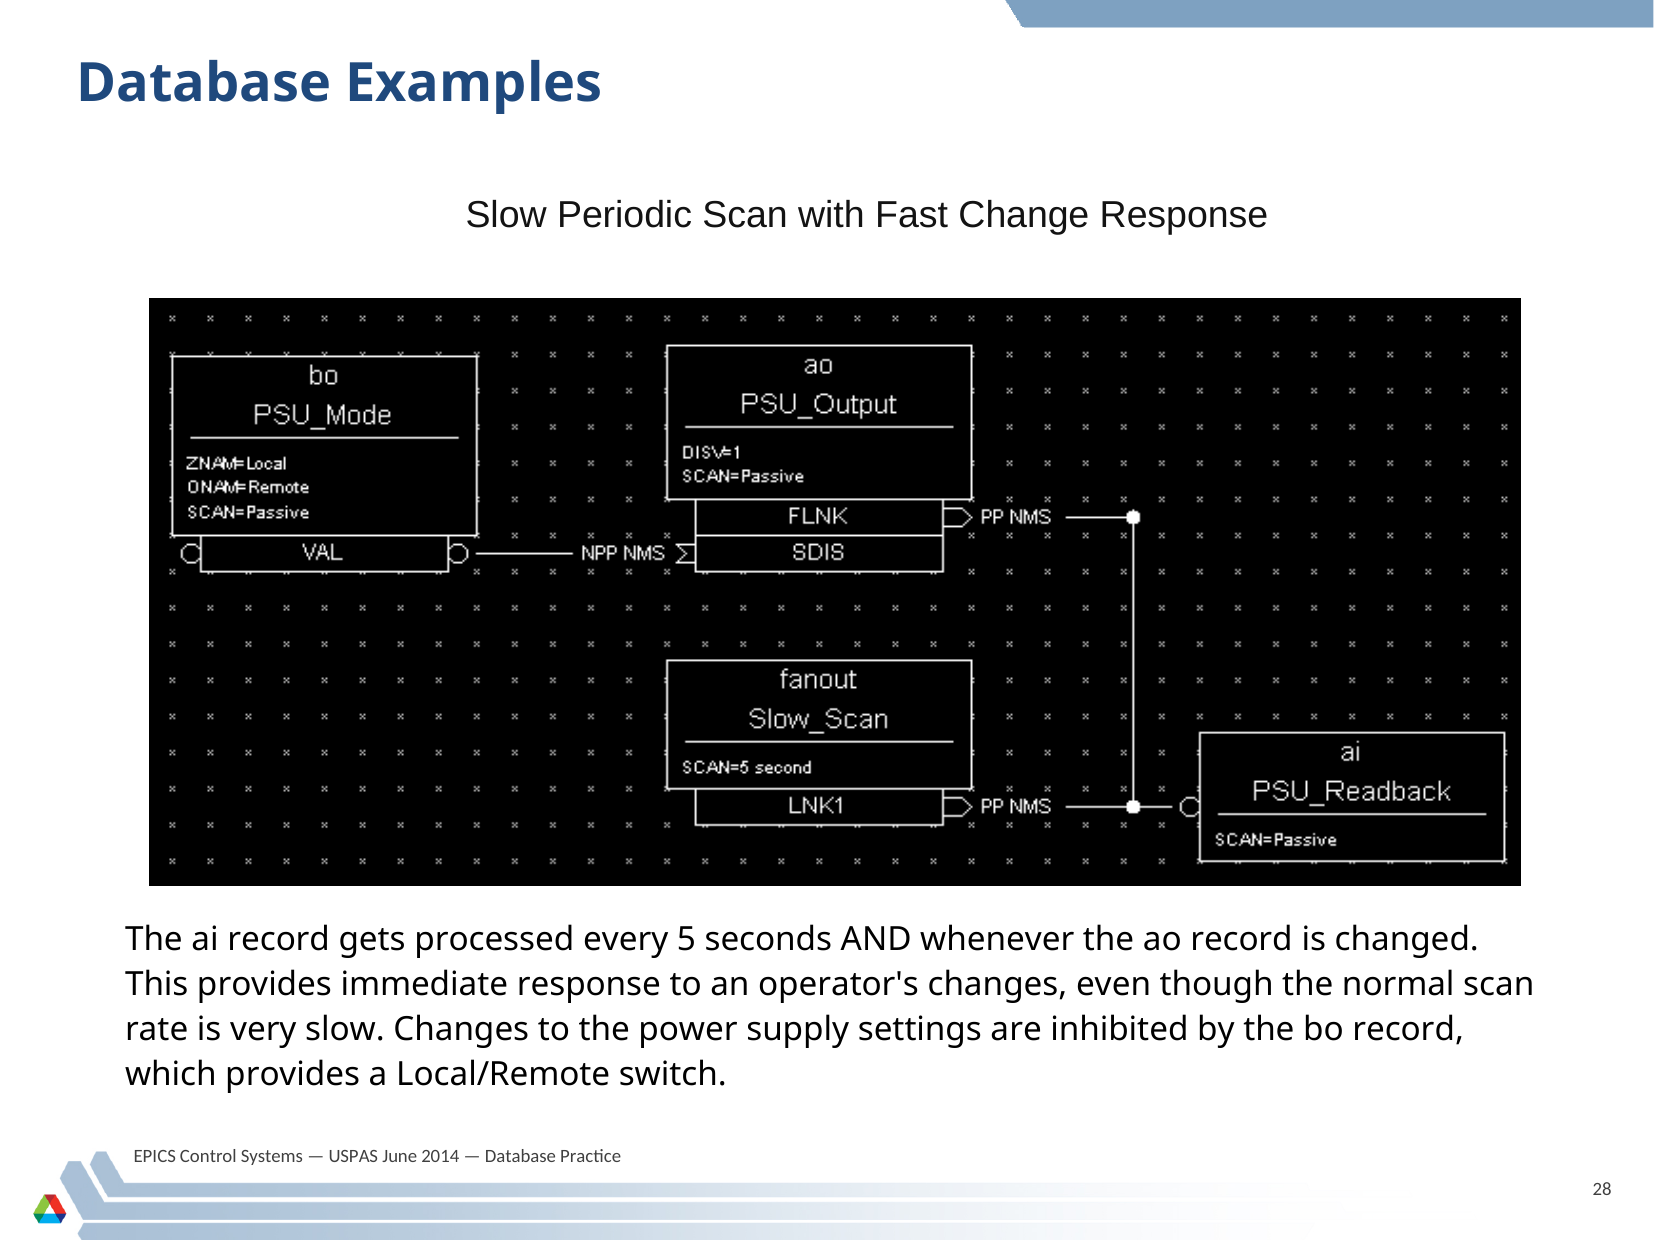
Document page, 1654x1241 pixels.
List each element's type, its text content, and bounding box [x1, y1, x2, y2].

text_box Slow Periodic Scan with Fast Change Response [126, 185, 1608, 243]
title Database Examples [61, 51, 1500, 123]
picture [149, 298, 1521, 886]
text_box The ai record gets processed every 5 seconds AND whenever the ao record is changed. This provides immediate response to an operator's changes, even though the normal scan rate is very slow. Changes to the power supply settings are inhibited by the bo record, which provides a Local/Remote switch. [110, 906, 1562, 1104]
picture [0, 0, 1654, 29]
picture [0, 1143, 1654, 1240]
